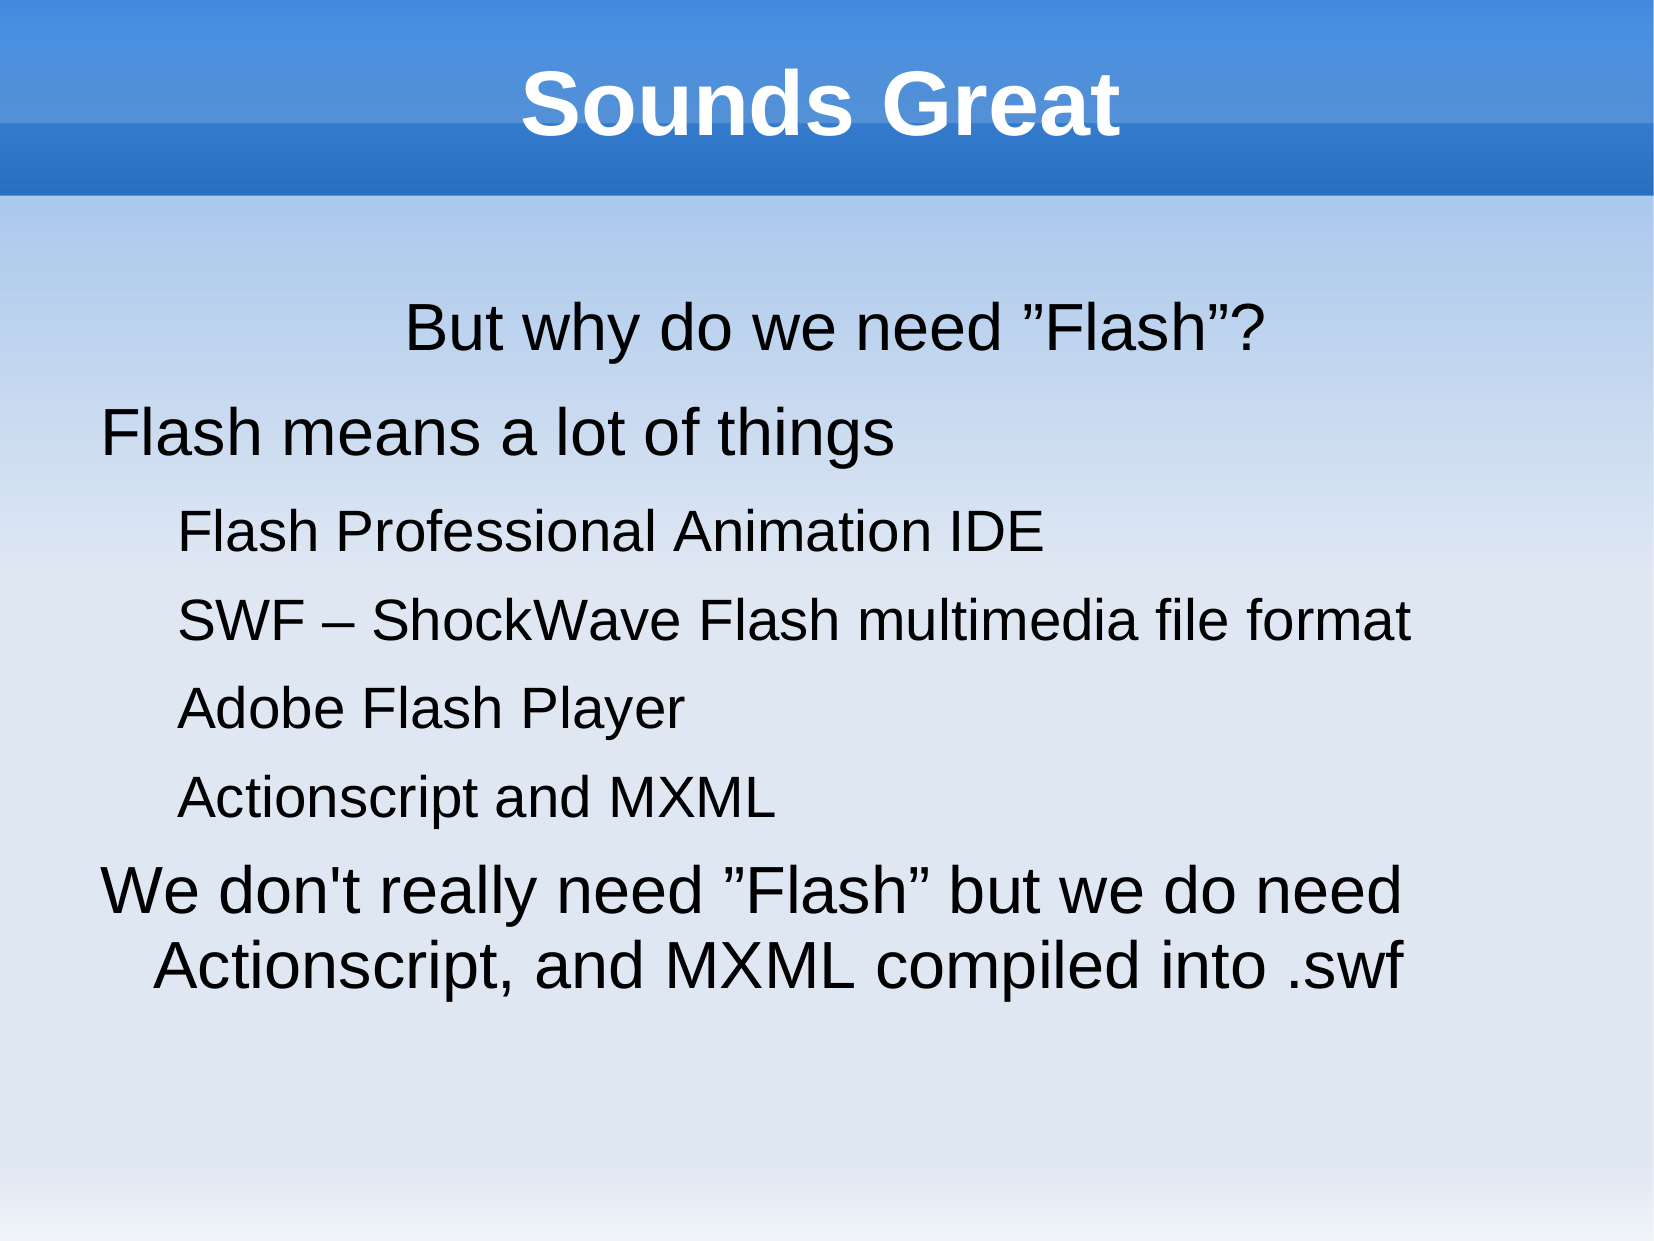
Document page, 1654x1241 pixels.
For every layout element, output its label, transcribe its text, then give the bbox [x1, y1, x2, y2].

title Sounds Great [76, 7, 1565, 200]
list But why do we need ”Flash”? Flash means a lot of things Flash Professional Animation IDE SWF – ShockWave Flash multimedia file format Adobe Flash Player Actionscript and MXML We don't really need ”Flash” but we do need Actionscript, and MXML compiled into .swf [82, 290, 1571, 1094]
picture [0, 0, 1654, 1241]
